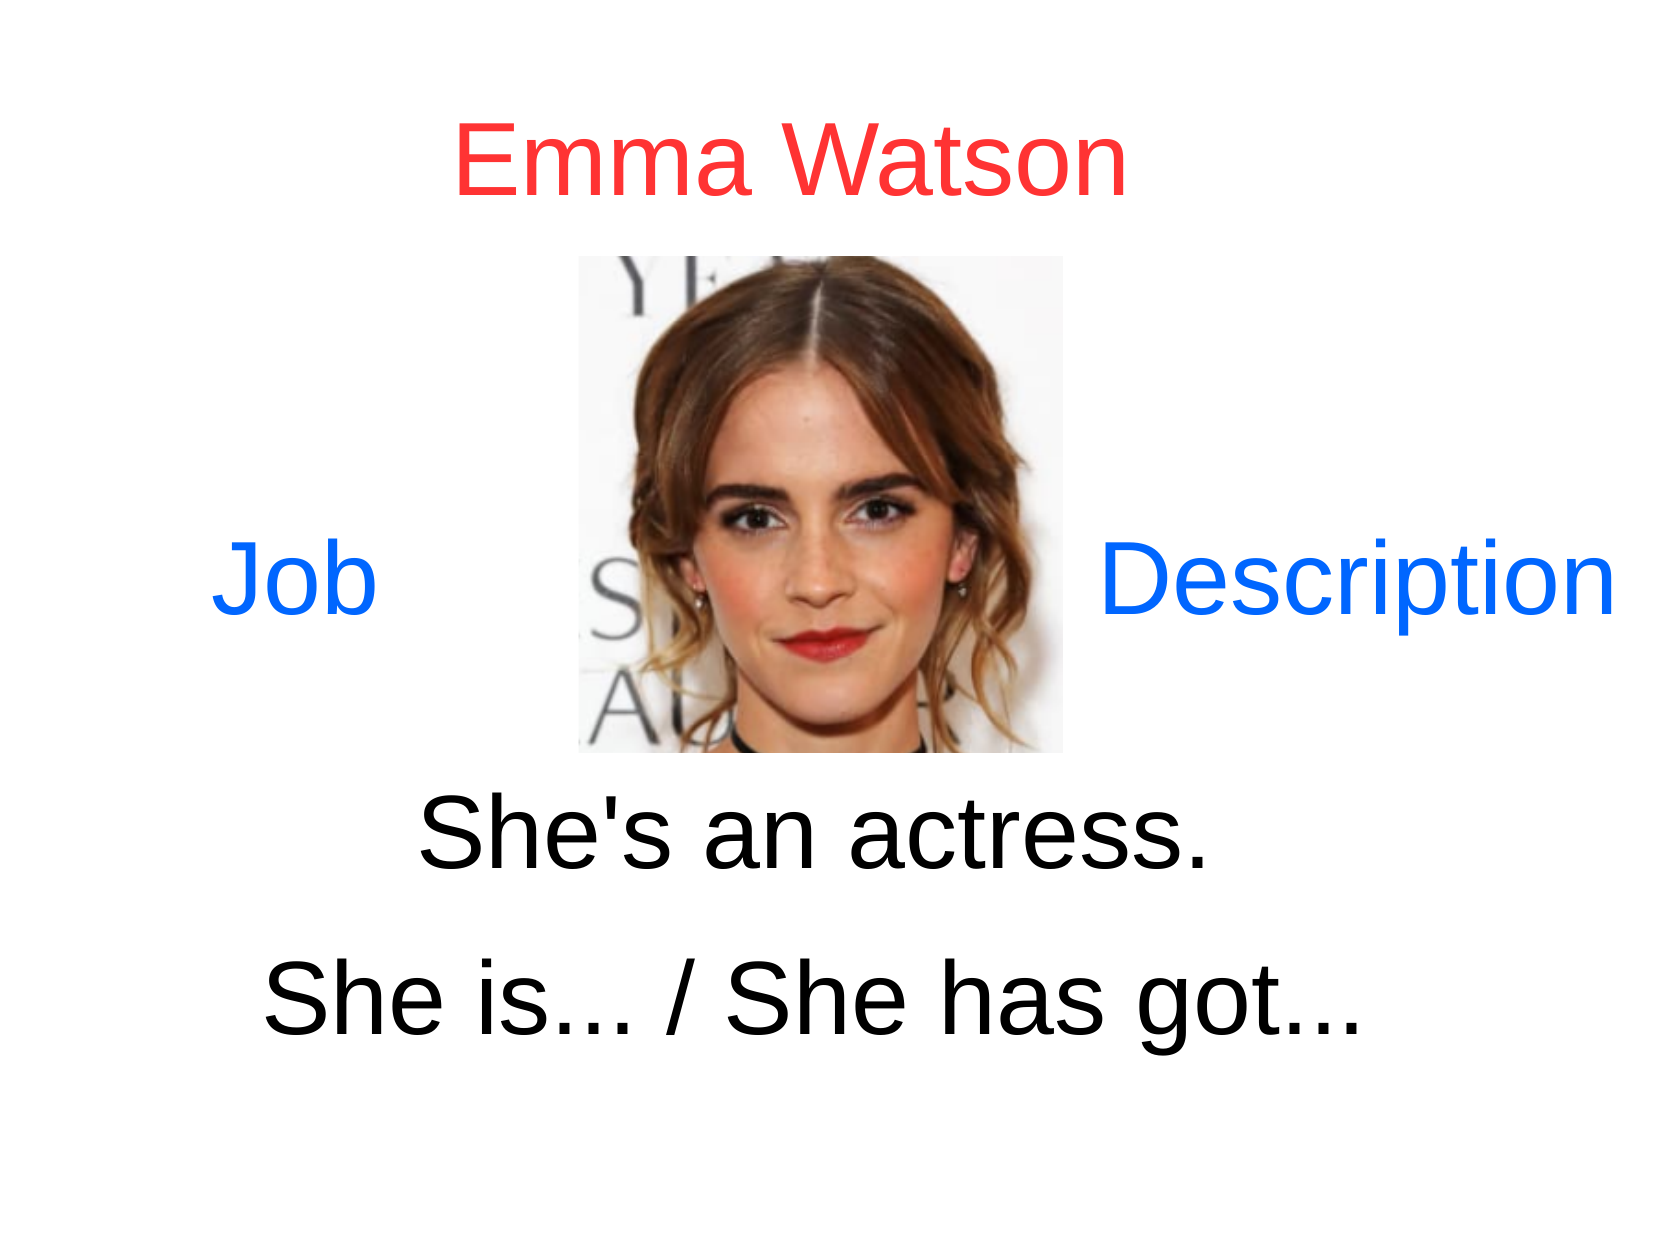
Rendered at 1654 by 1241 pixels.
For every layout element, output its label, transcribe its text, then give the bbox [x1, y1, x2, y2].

text_box Job [248, 507, 343, 650]
text_box Job [337, 568, 343, 605]
text_box Emma Watson [224, 82, 1359, 237]
text_box She's an actress. [248, 755, 1382, 910]
picture [578, 256, 1063, 753]
text_box Description [1311, 507, 1406, 650]
text_box She is... / She has got... [248, 921, 1382, 1075]
